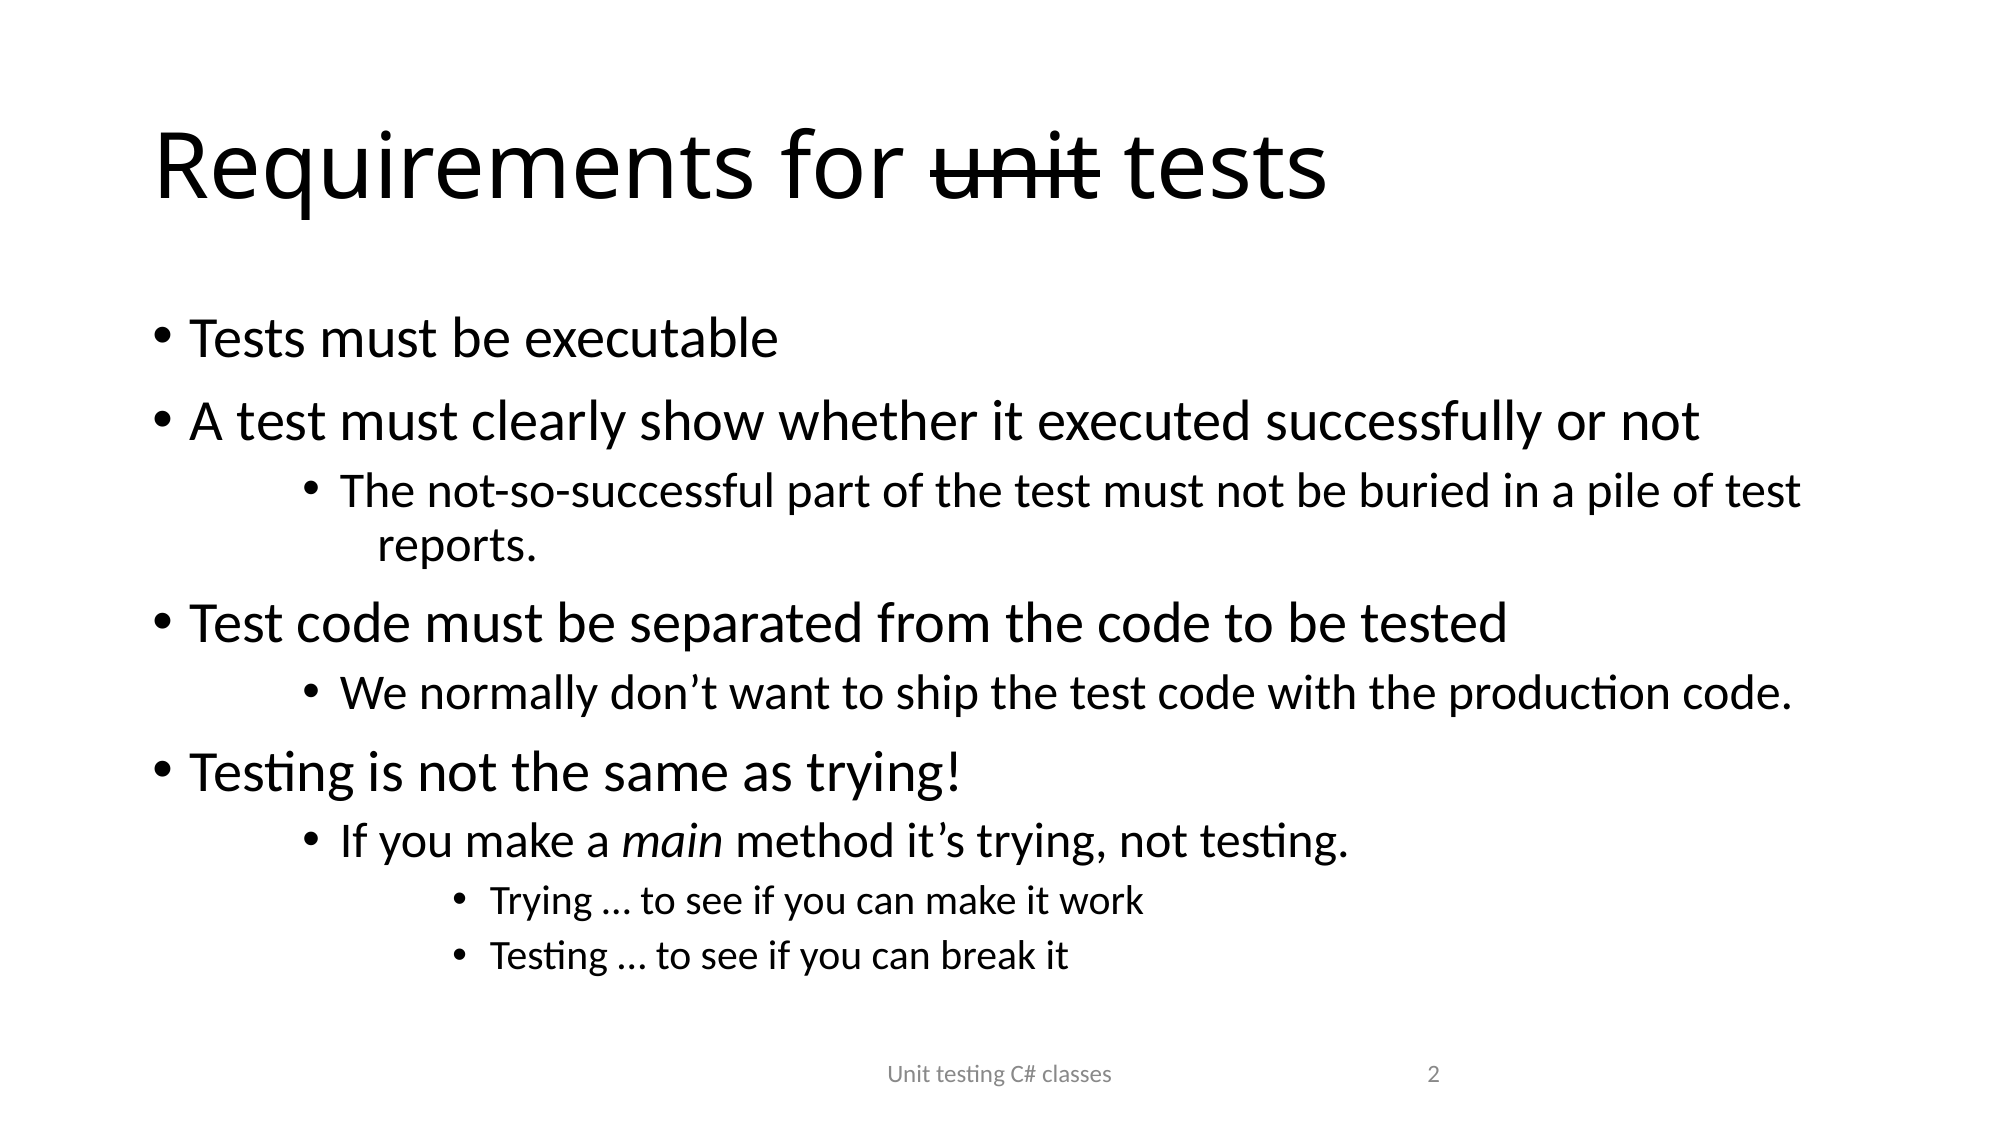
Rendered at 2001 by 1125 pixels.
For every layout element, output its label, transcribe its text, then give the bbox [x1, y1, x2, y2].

title Requirements for unit tests [137, 59, 1863, 278]
text_box [1412, 1042, 1863, 1103]
text_box Unit testing C# classes [662, 1042, 1338, 1103]
list Tests must be executable A test must clearly show whether it executed successfully or not The not-so-successful part of the test must not be buried in a pile of test reports. Test code must be separated from the code to be tested We normally don’t want to ship the test code with the production code. Testing is not the same as trying! If you make a main method it’s trying, not testing. Trying … to see if you can make it work Testing … to see if you can break it [137, 299, 1863, 1014]
